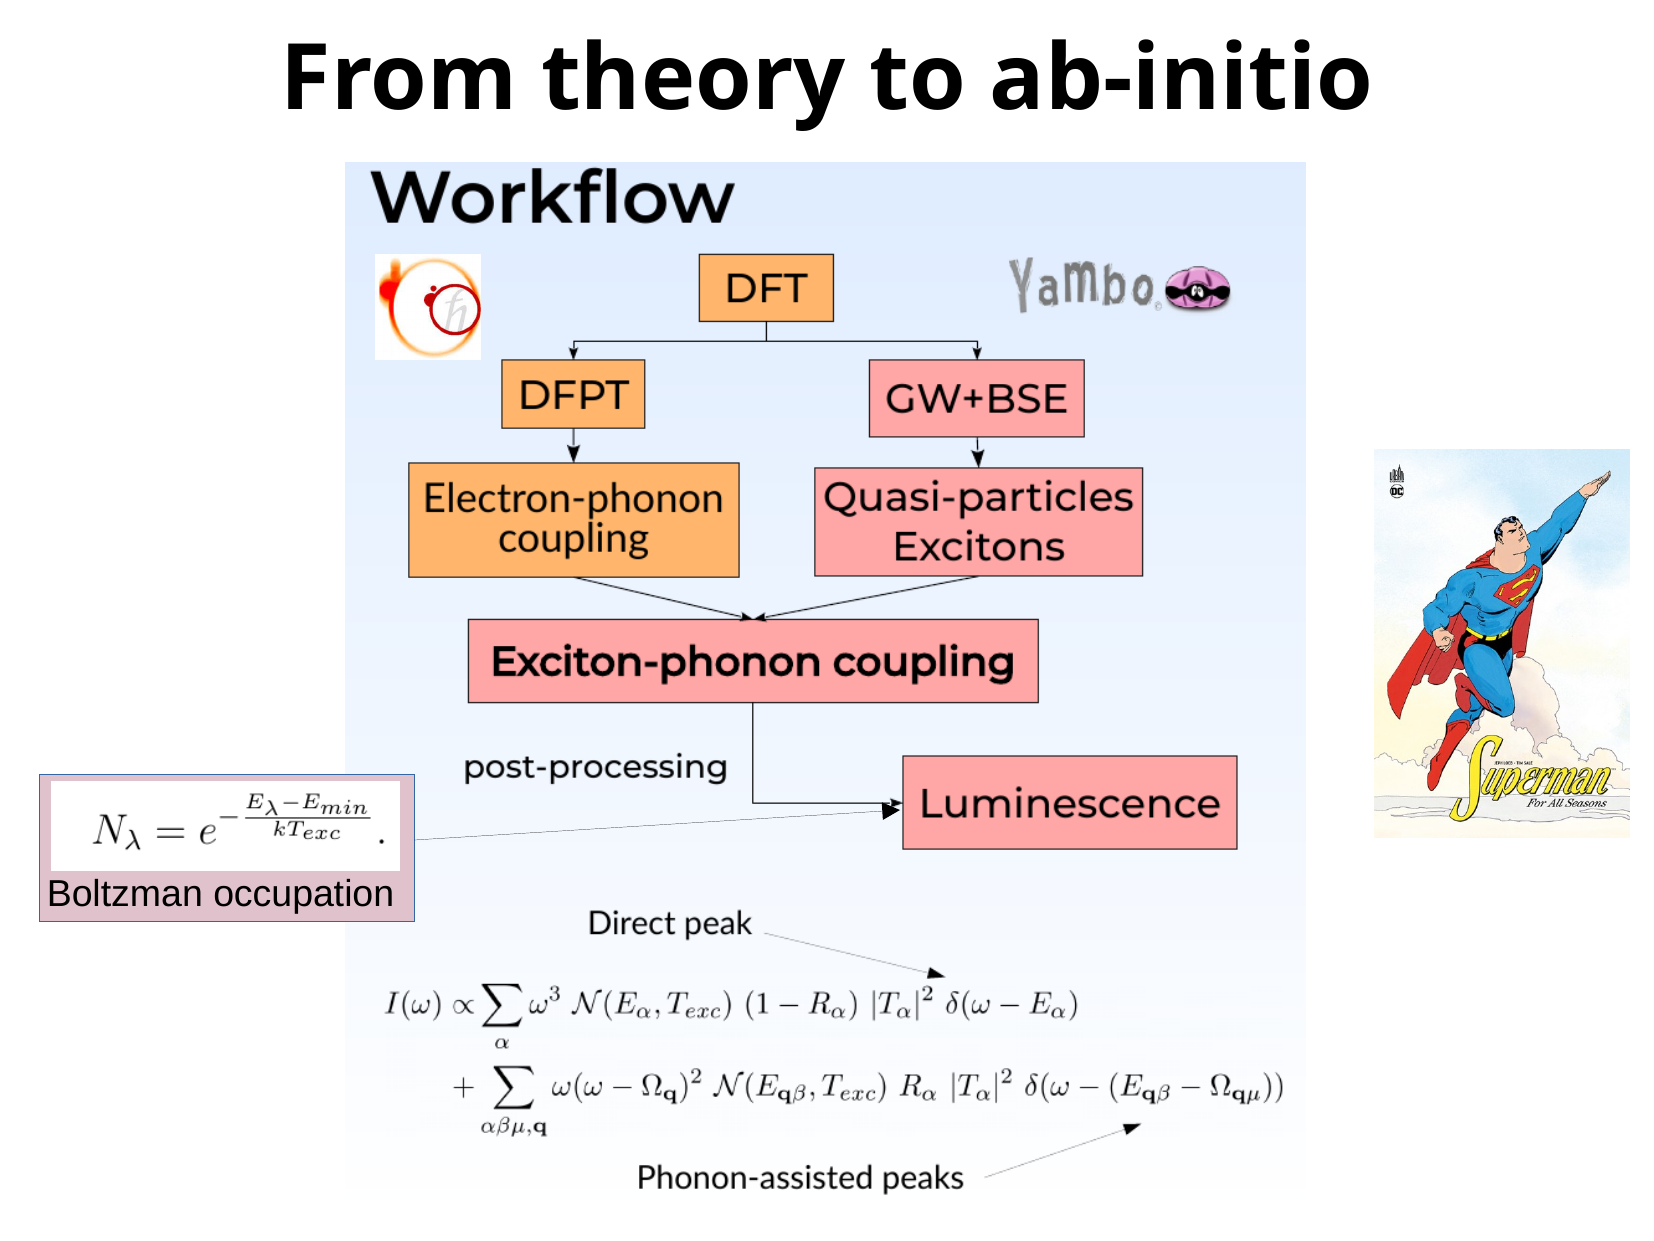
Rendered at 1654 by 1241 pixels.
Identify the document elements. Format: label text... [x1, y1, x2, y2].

picture [51, 781, 400, 864]
title From theory to ab-initio [8, 1, 1647, 147]
text_box Boltzman occupation [32, 864, 445, 922]
picture [345, 162, 1306, 1201]
text_box [39, 774, 415, 864]
picture [1374, 449, 1630, 838]
